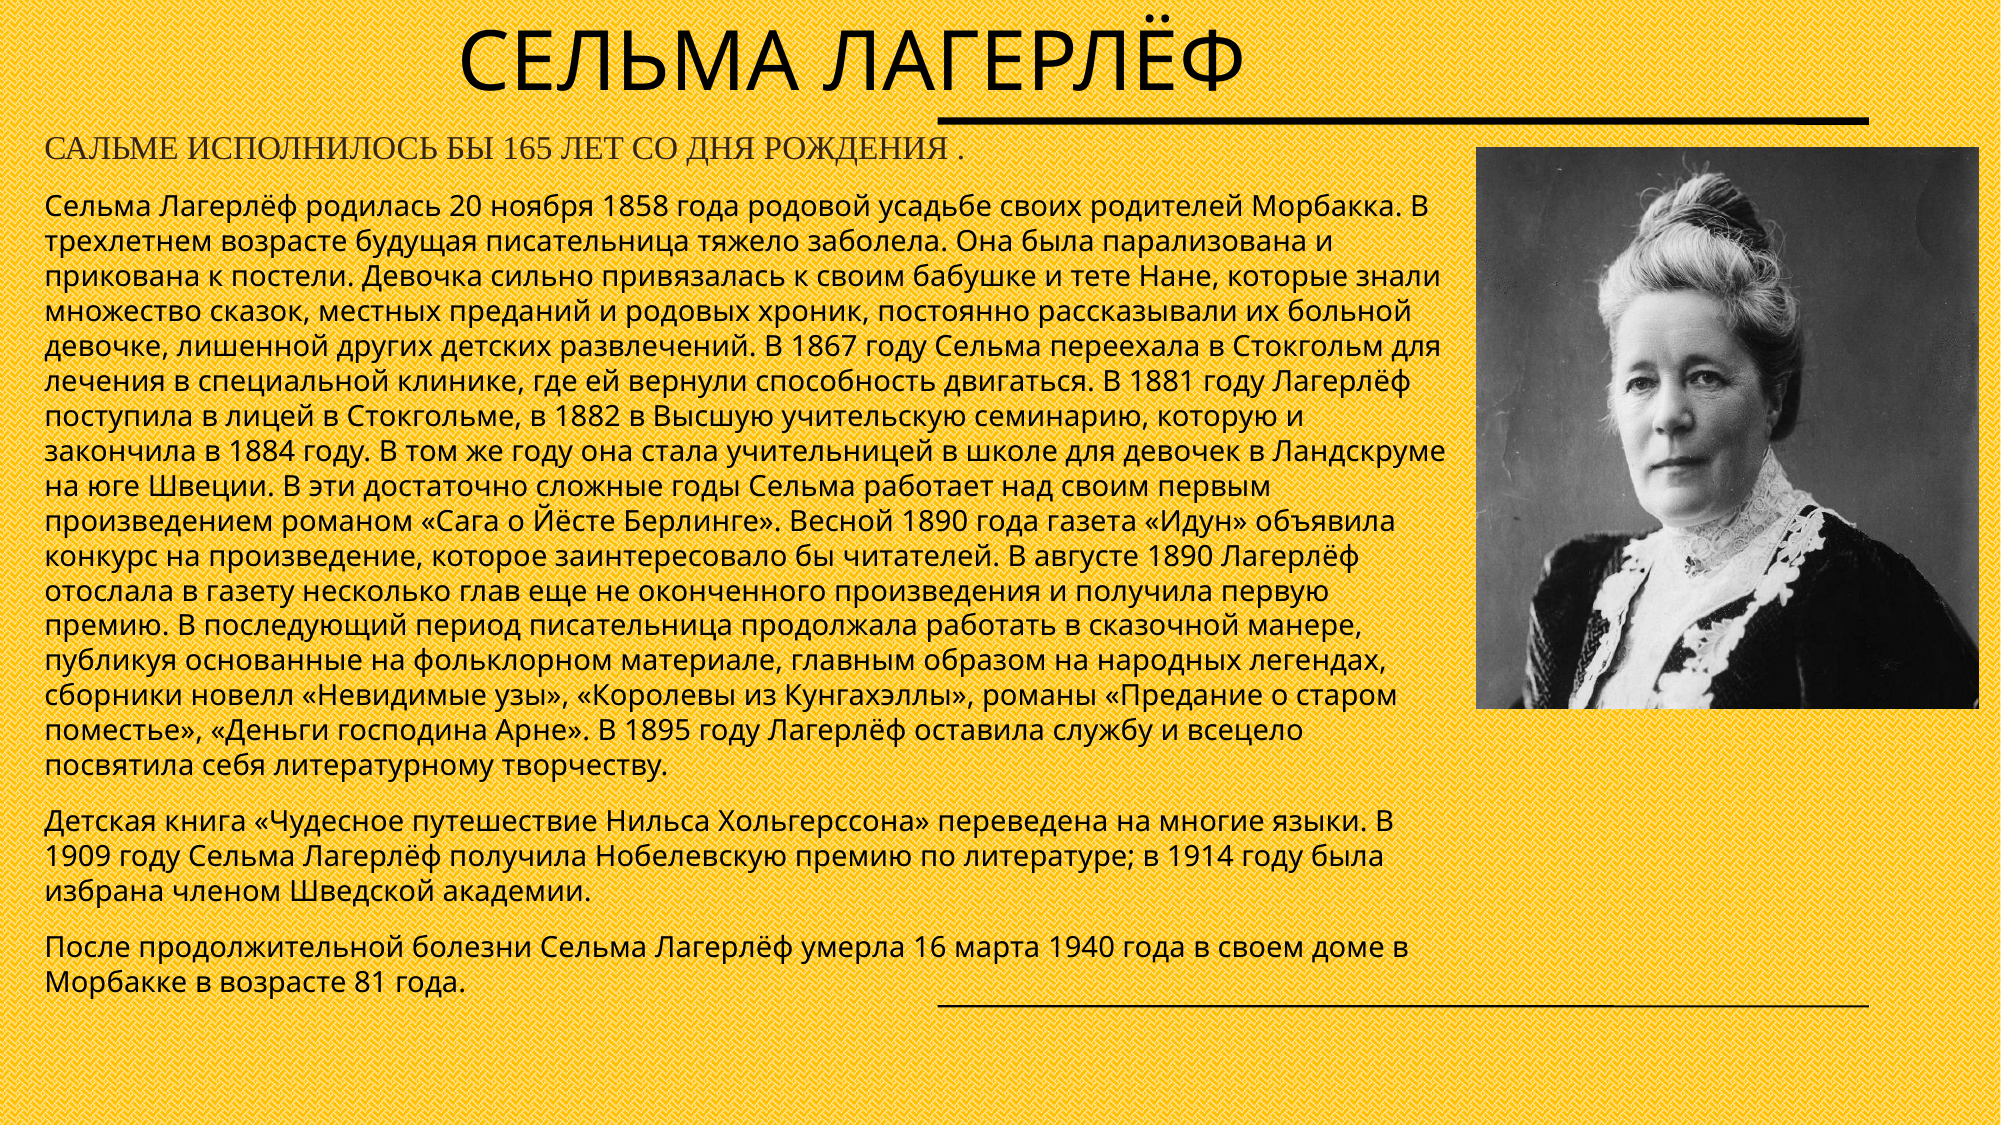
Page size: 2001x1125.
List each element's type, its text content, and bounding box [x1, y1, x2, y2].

list САЛЬМЕ ИСПОЛНИЛОСЬ БЫ 165 ЛЕТ СО ДНЯ РОЖДЕНИЯ . Сельма Лагерлёф родилась 20 ноября 1858 года родовой усадьбе своих родителей Морбакка. В трехлетнем возрасте будущая писательница тяжело заболела. Она была парализована и прикована к постели. Девочка сильно привязалась к своим бабушке и тете Нане, которые знали множество сказок, местных преданий и родовых хроник, постоянно рассказывали их больной девочке, лишенной других детских развлечений. В 1867 году Сельма переехала в Стокгольм для лечения в специальной клинике, где ей вернули способность двигаться. В 1881 году Лагерлёф поступила в лицей в Стокгольме, в 1882 в Высшую учительскую семинарию, которую и закончила в 1884 году. В том же году она стала учительницей в школе для девочек в Ландскруме на юге Швеции. В эти достаточно сложные годы Сельма работает над своим первым произведением романом «Сага о Йёсте Берлинге». Весной 1890 года газета «Идун» объявила конкурс на произведение, которое заинтересовало бы читателей. В августе 1890 Лагерлёф отослала в газету несколько глав еще не оконченного произведения и получила первую премию. В последующий период писательница продолжала работать в сказочной манере, публикуя основанные на фольклорном материале, главным образом на народных легендах, сборники новелл «Невидимые узы», «Королевы из Кунгахэллы», романы «Предание о старом поместье», «Деньги господина Арне». В 1895 году Лагерлёф оставила службу и всецело посвятила себя литературному творчеству. Детская книга «Чудесное путешествие Нильса Хольгерссона» переведена на многие языки. В 1909 году Сельма Лагерлёф получила Нобелевскую премию по литературе; в 1914 году была избрана членом Шведской академии. После продолжительной болезни Сельма Лагерлёф умерла 16 марта 1940 года в своем доме в Морбакке в возрасте 81 года. [29, 119, 1467, 739]
picture [0, 0, 2001, 1125]
title Сельма Лагерлёф [442, 0, 1415, 119]
